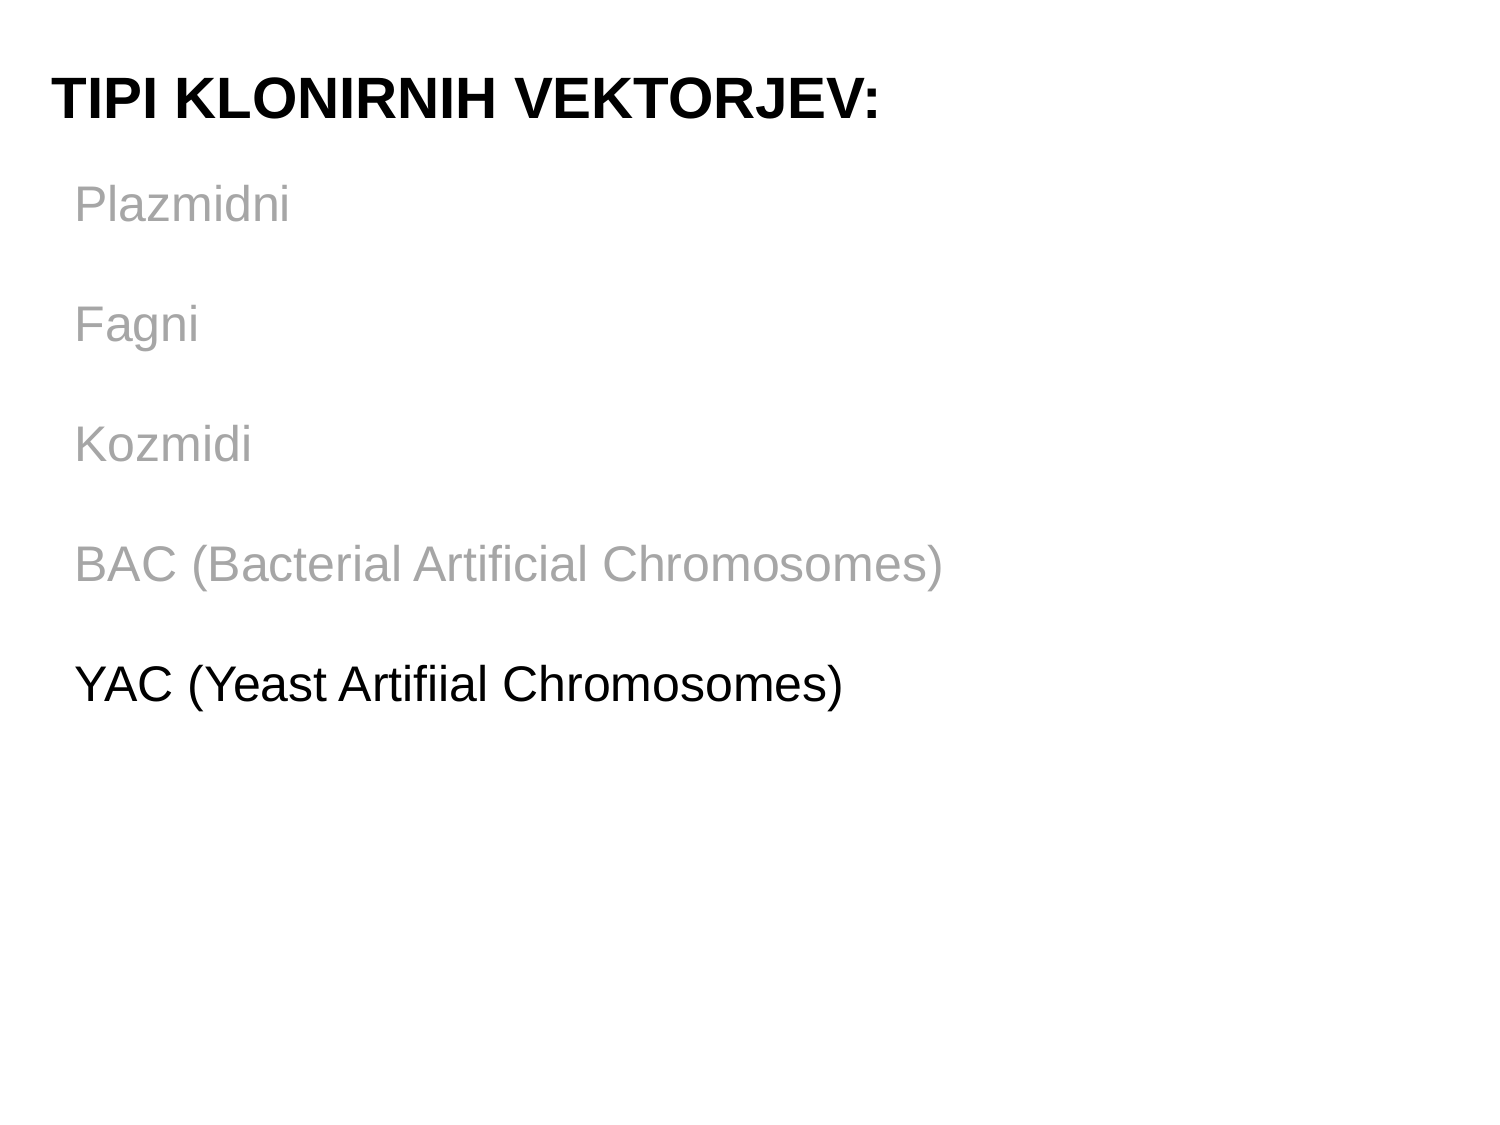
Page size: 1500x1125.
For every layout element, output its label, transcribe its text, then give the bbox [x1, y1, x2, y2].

text_box TIPI KLONIRNIH VEKTORJEV: [37, 52, 1456, 138]
text_box Plazmidni Fagni Kozmidi BAC (Bacterial Artificial Chromosomes) YAC (Yeast Artifiial Chromosomes) [59, 164, 1410, 720]
